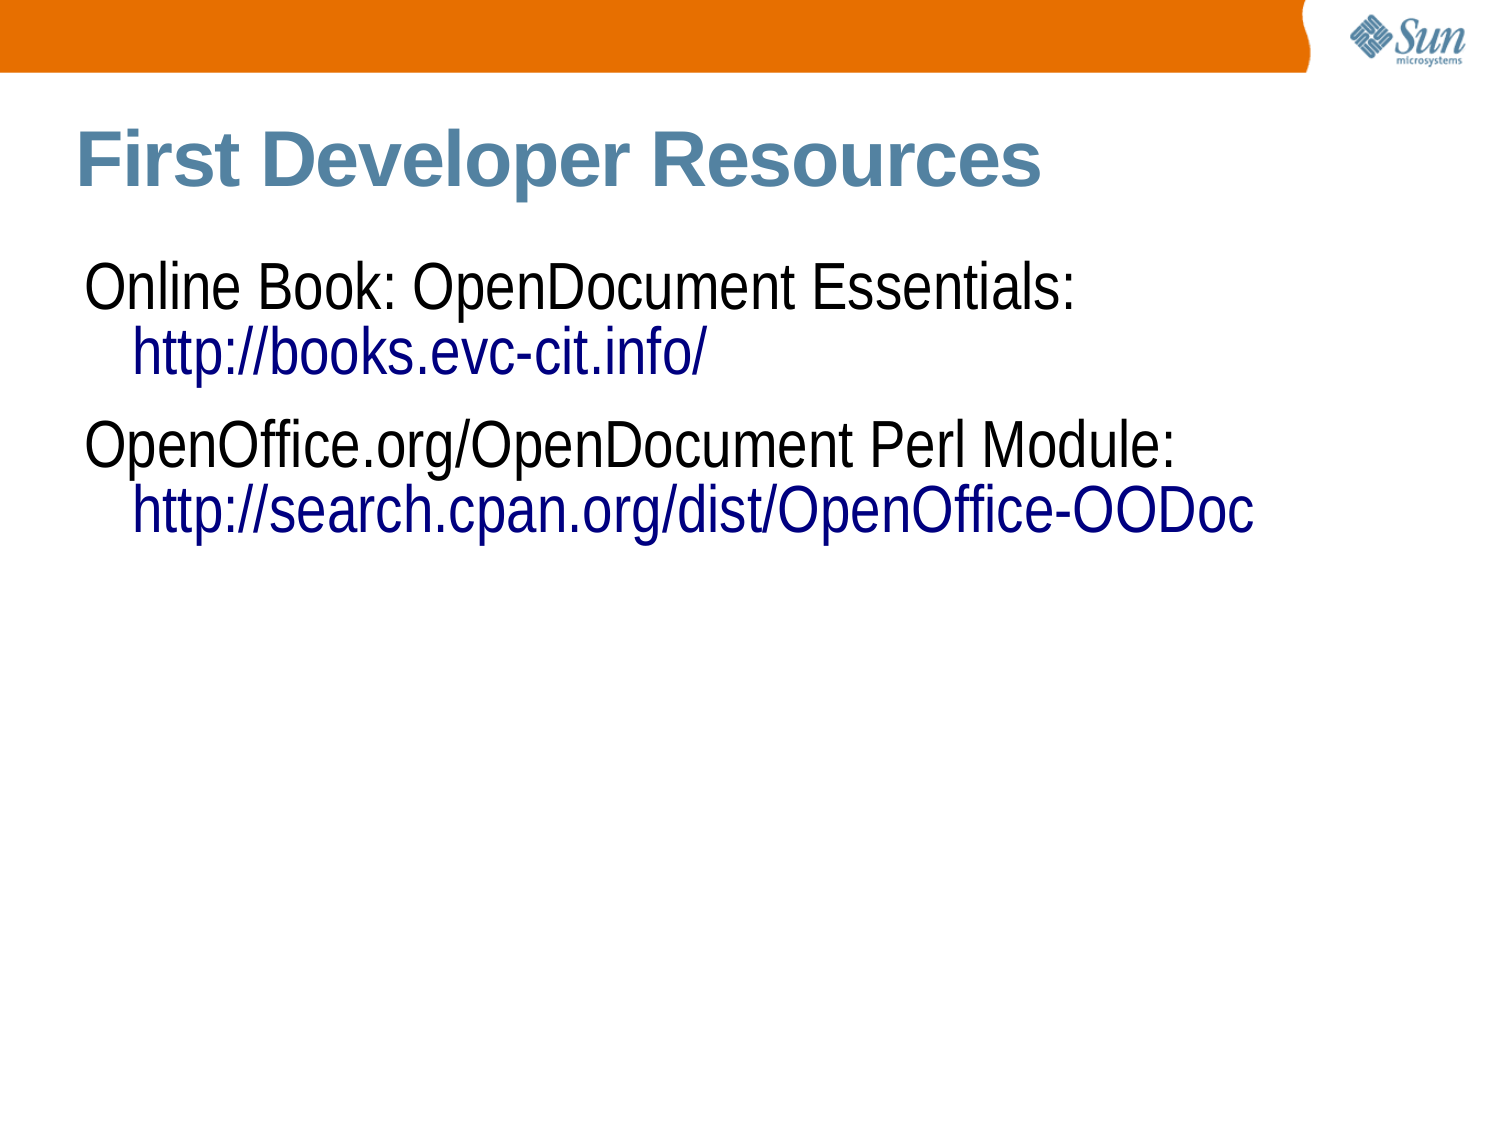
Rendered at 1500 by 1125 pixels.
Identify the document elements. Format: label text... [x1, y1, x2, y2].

title First Developer Resources [75, 122, 1438, 228]
picture [0, 0, 1500, 75]
list Online Book: OpenDocument Essentials: http://books.evc-cit.info/ OpenOffice.org/OpenDocument Perl Module: http://search.cpan.org/dist/OpenOffice-OODoc [64, 257, 1402, 952]
